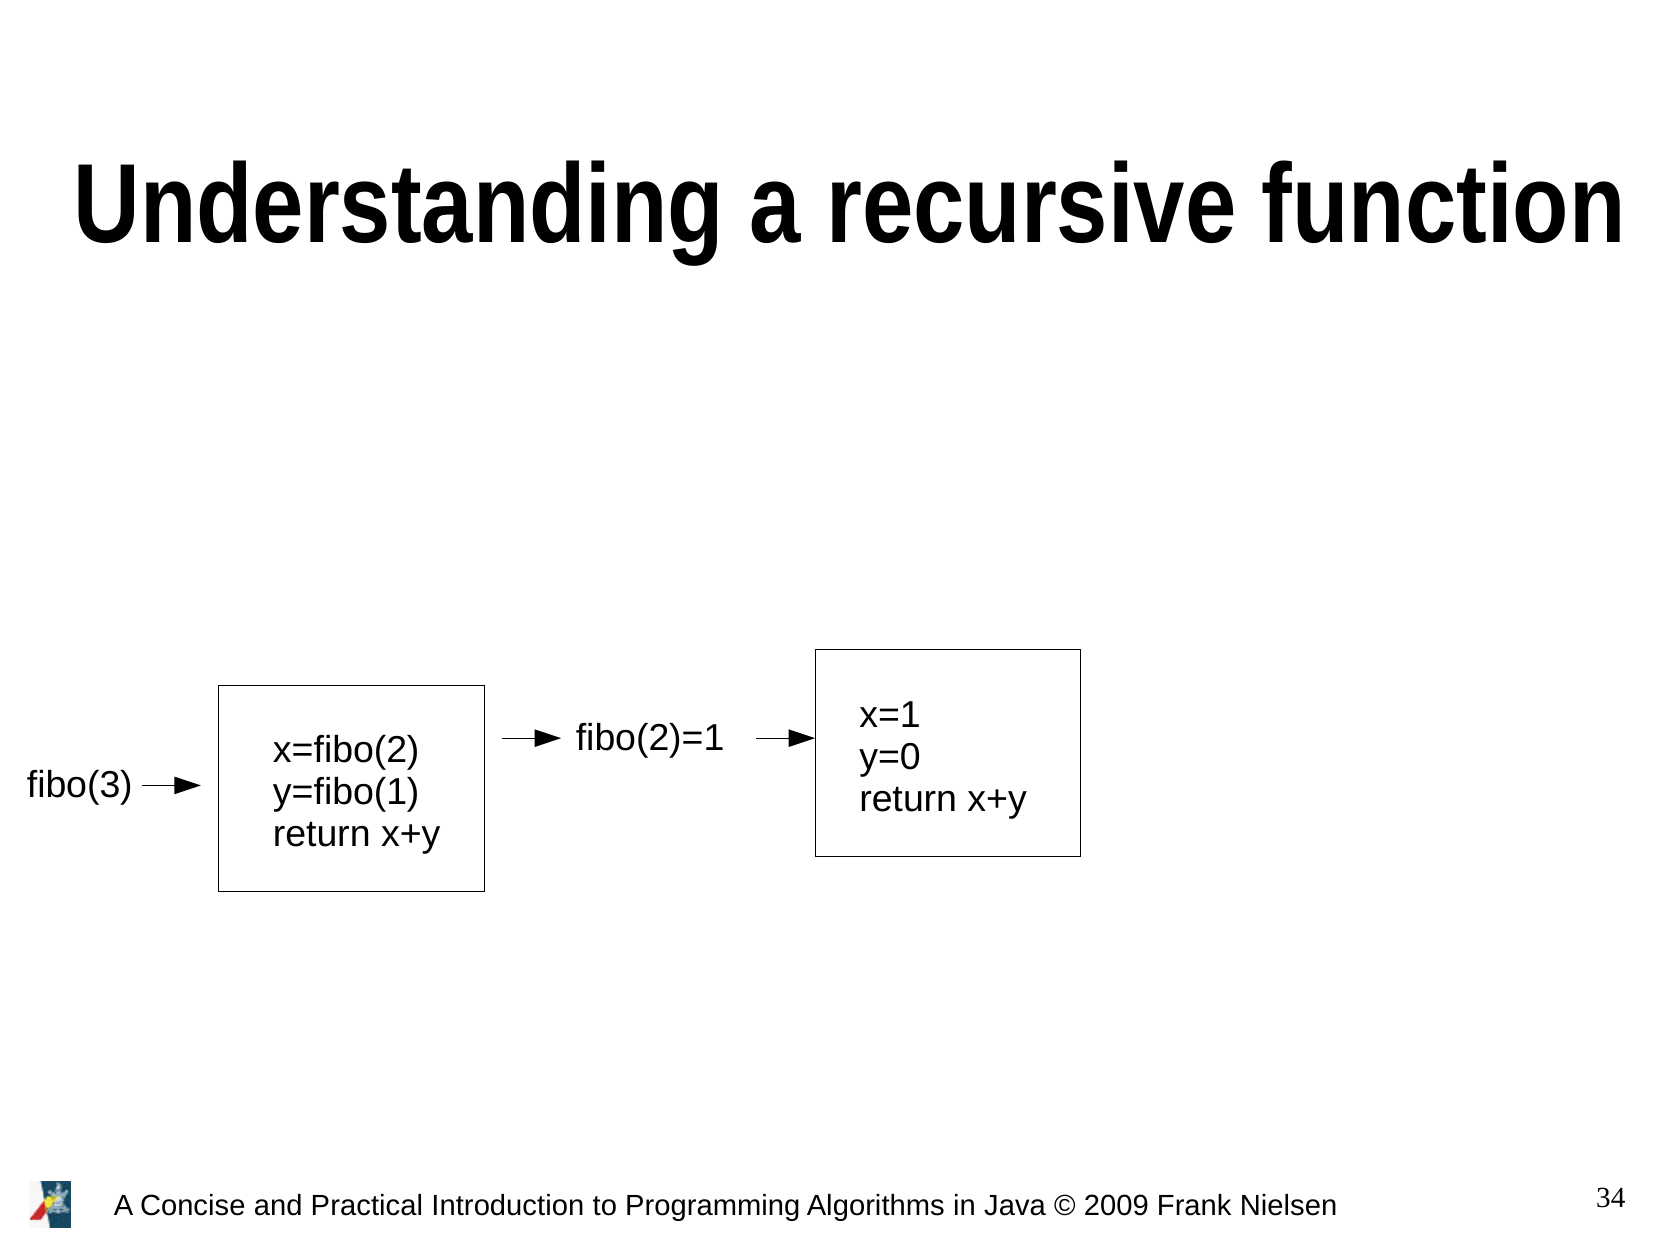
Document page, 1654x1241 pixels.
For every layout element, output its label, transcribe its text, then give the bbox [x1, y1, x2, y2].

picture [29, 1181, 71, 1228]
text_box Understanding a recursive function [59, 129, 1641, 274]
text_box fibo(2)=1 [561, 708, 740, 766]
text_box x=1 y=0 return x+y [844, 685, 1042, 827]
text_box x=fibo(2) y=fibo(1) return x+y [258, 721, 455, 863]
text_box fibo(3) [12, 755, 148, 813]
